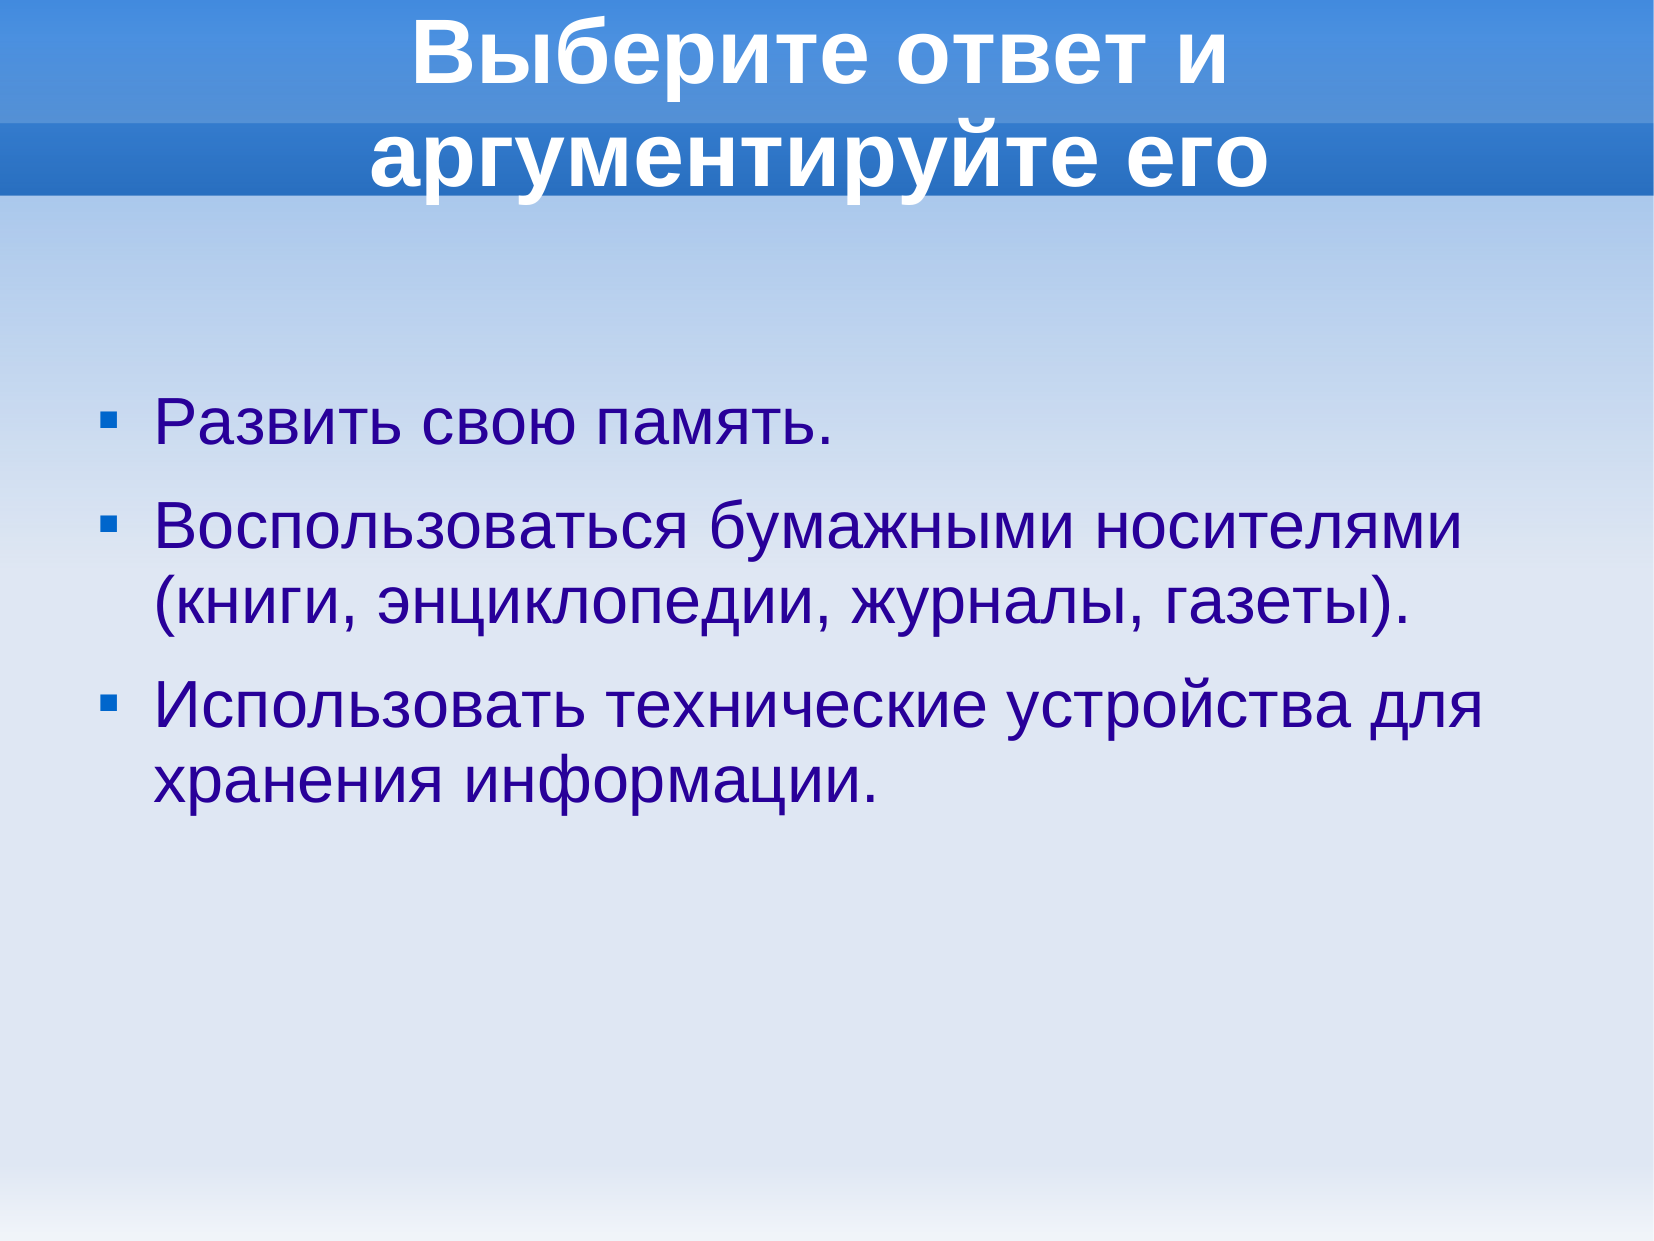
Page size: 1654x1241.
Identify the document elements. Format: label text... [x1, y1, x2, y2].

picture [0, 0, 1654, 1241]
list Развить свою память. Воспользоваться бумажными носителями (книги, энциклопедии, журналы, газеты). Использовать технические устройства для хранения информации. [82, 383, 1571, 1094]
title Выберите ответ и аргументируйте его [76, 0, 1565, 208]
